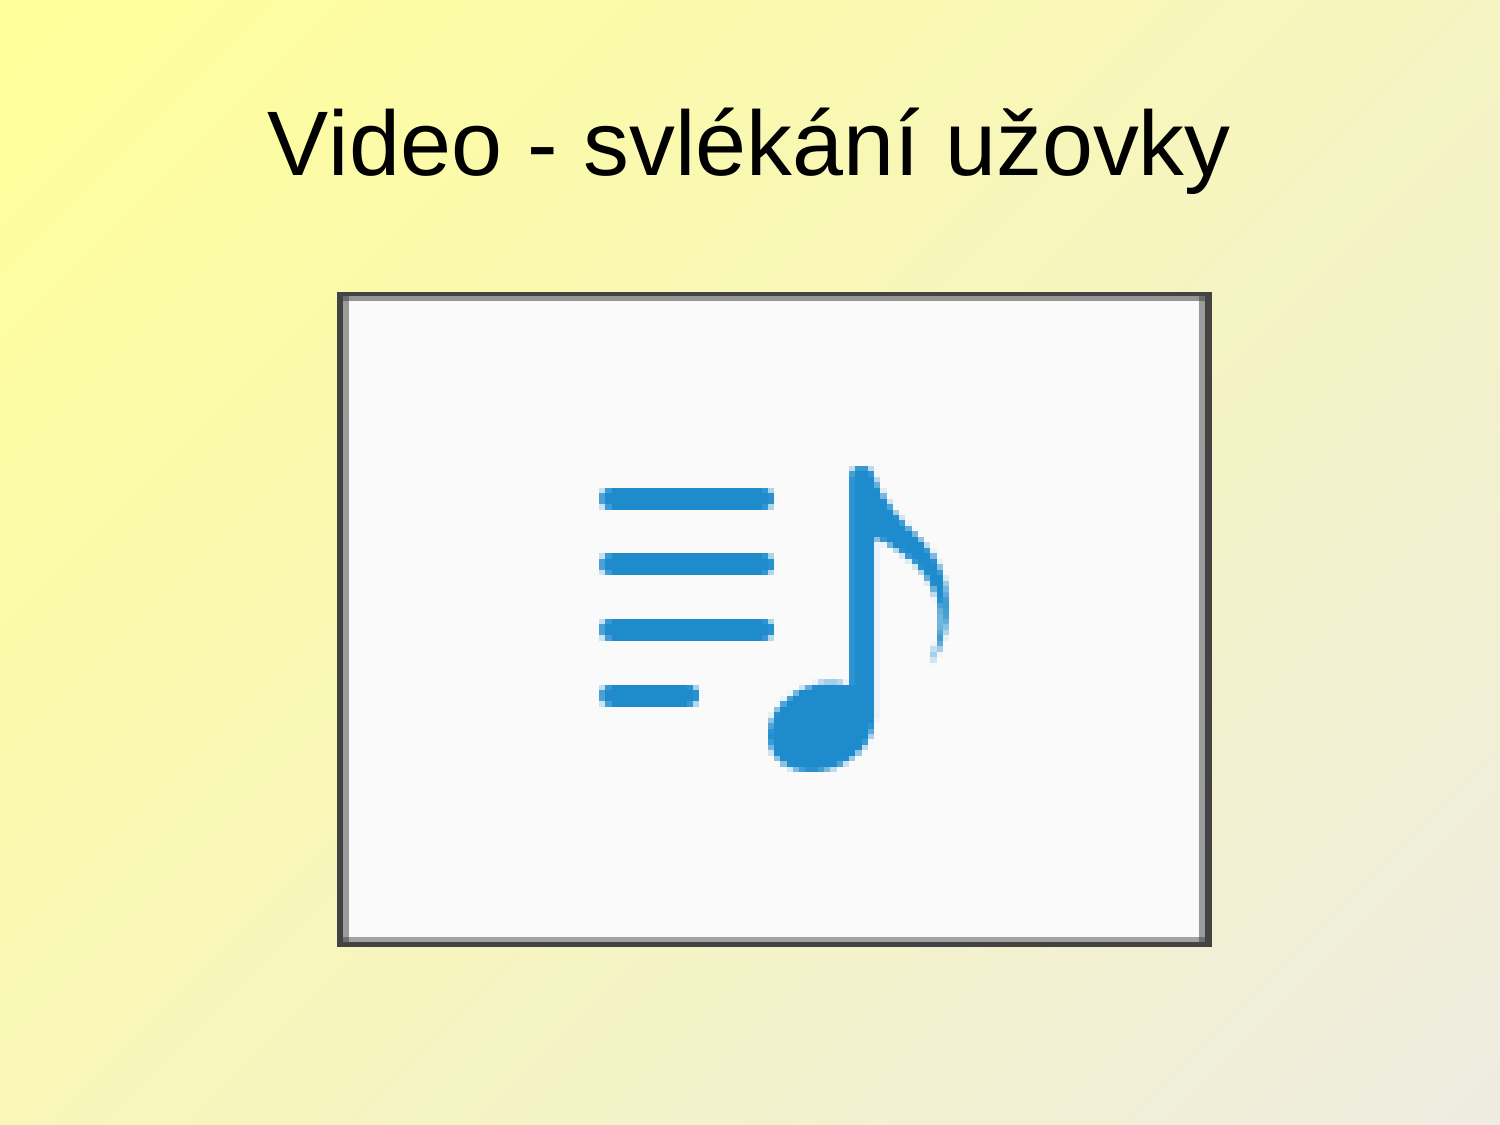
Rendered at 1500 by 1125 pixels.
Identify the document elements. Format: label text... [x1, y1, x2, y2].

title Video - svlékání užovky [75, 45, 1426, 233]
text_box [336, 290, 1213, 948]
